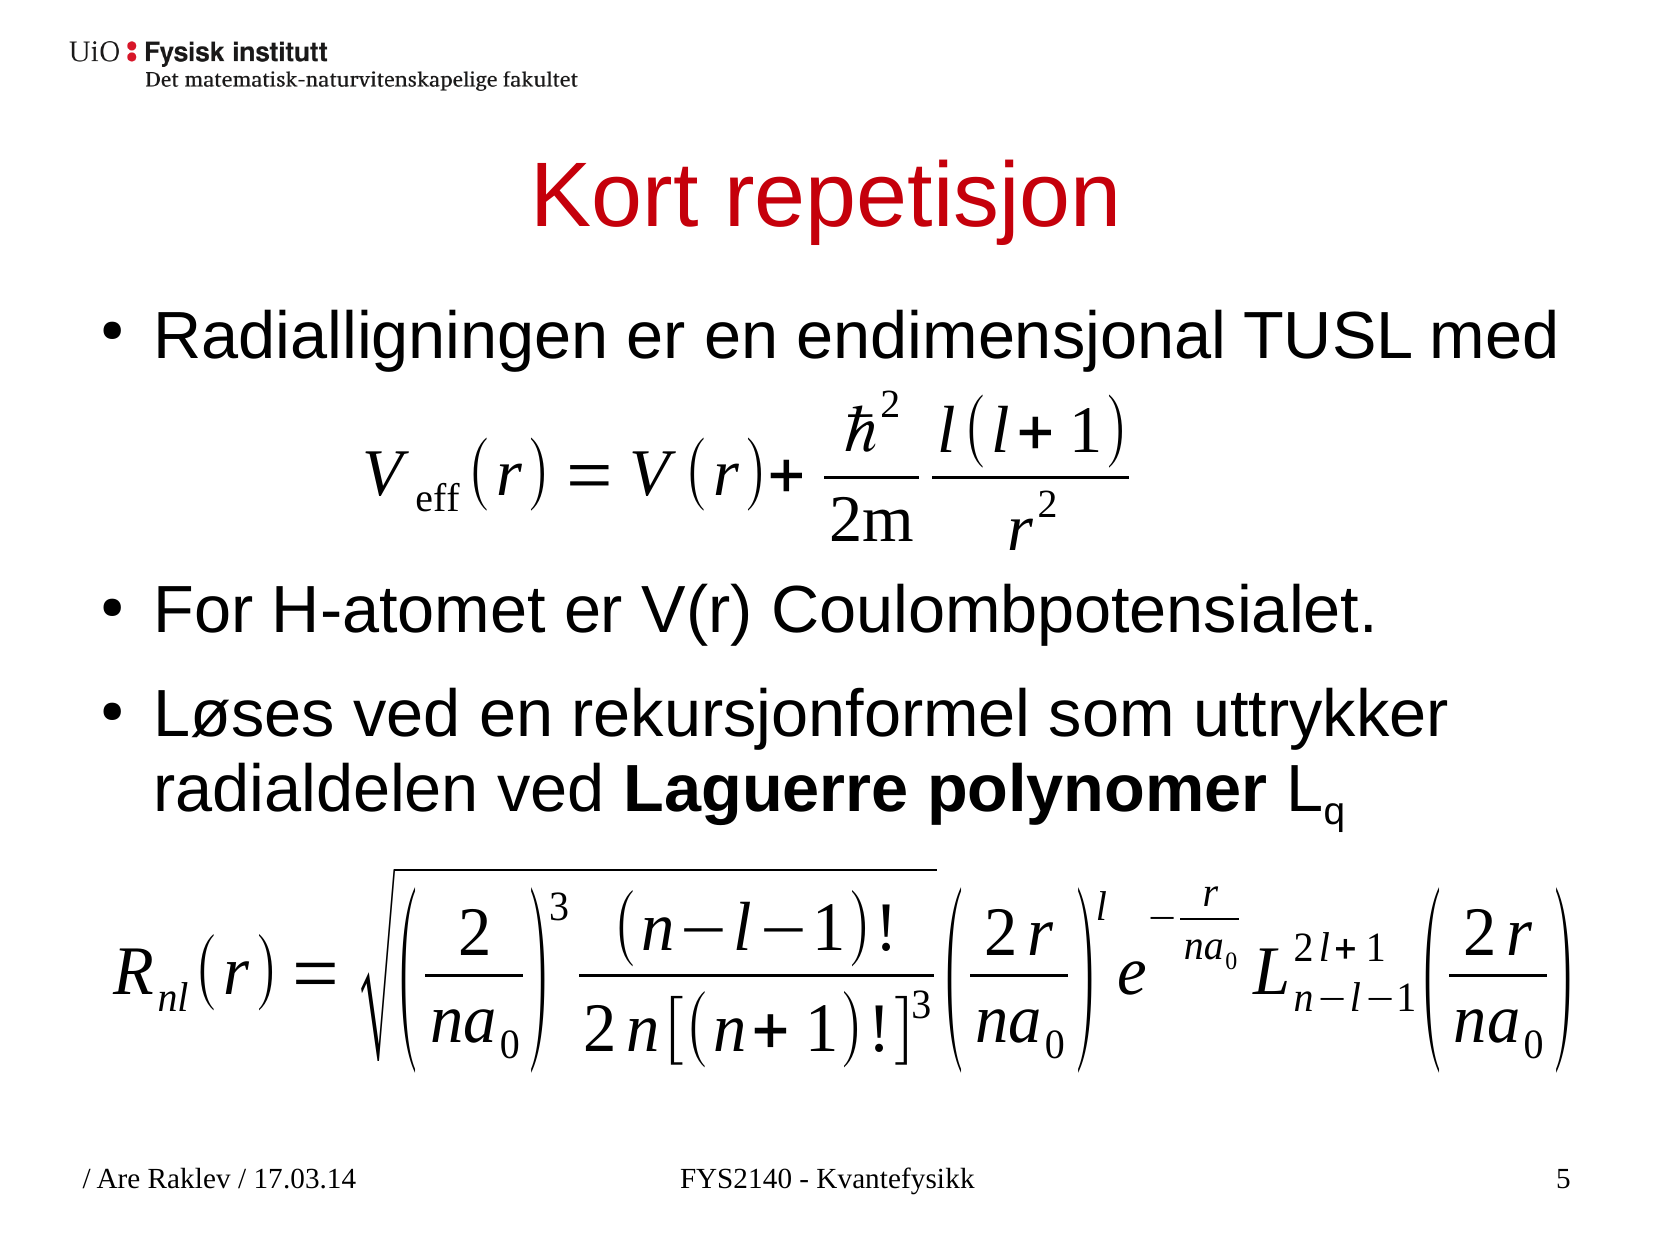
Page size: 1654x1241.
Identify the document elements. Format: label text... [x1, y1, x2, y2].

list Radialligningen er en endimensjonal TUSL med For H-atomet er V(r) Coulombpotensialet. Løses ved en rekursjonformel som uttrykker radialdelen ved Laguerre polynomer Lq [82, 290, 1576, 1094]
chart [356, 381, 1139, 566]
title Kort repetisjon [82, 90, 1571, 290]
chart [102, 866, 1582, 1078]
picture [68, 37, 581, 93]
